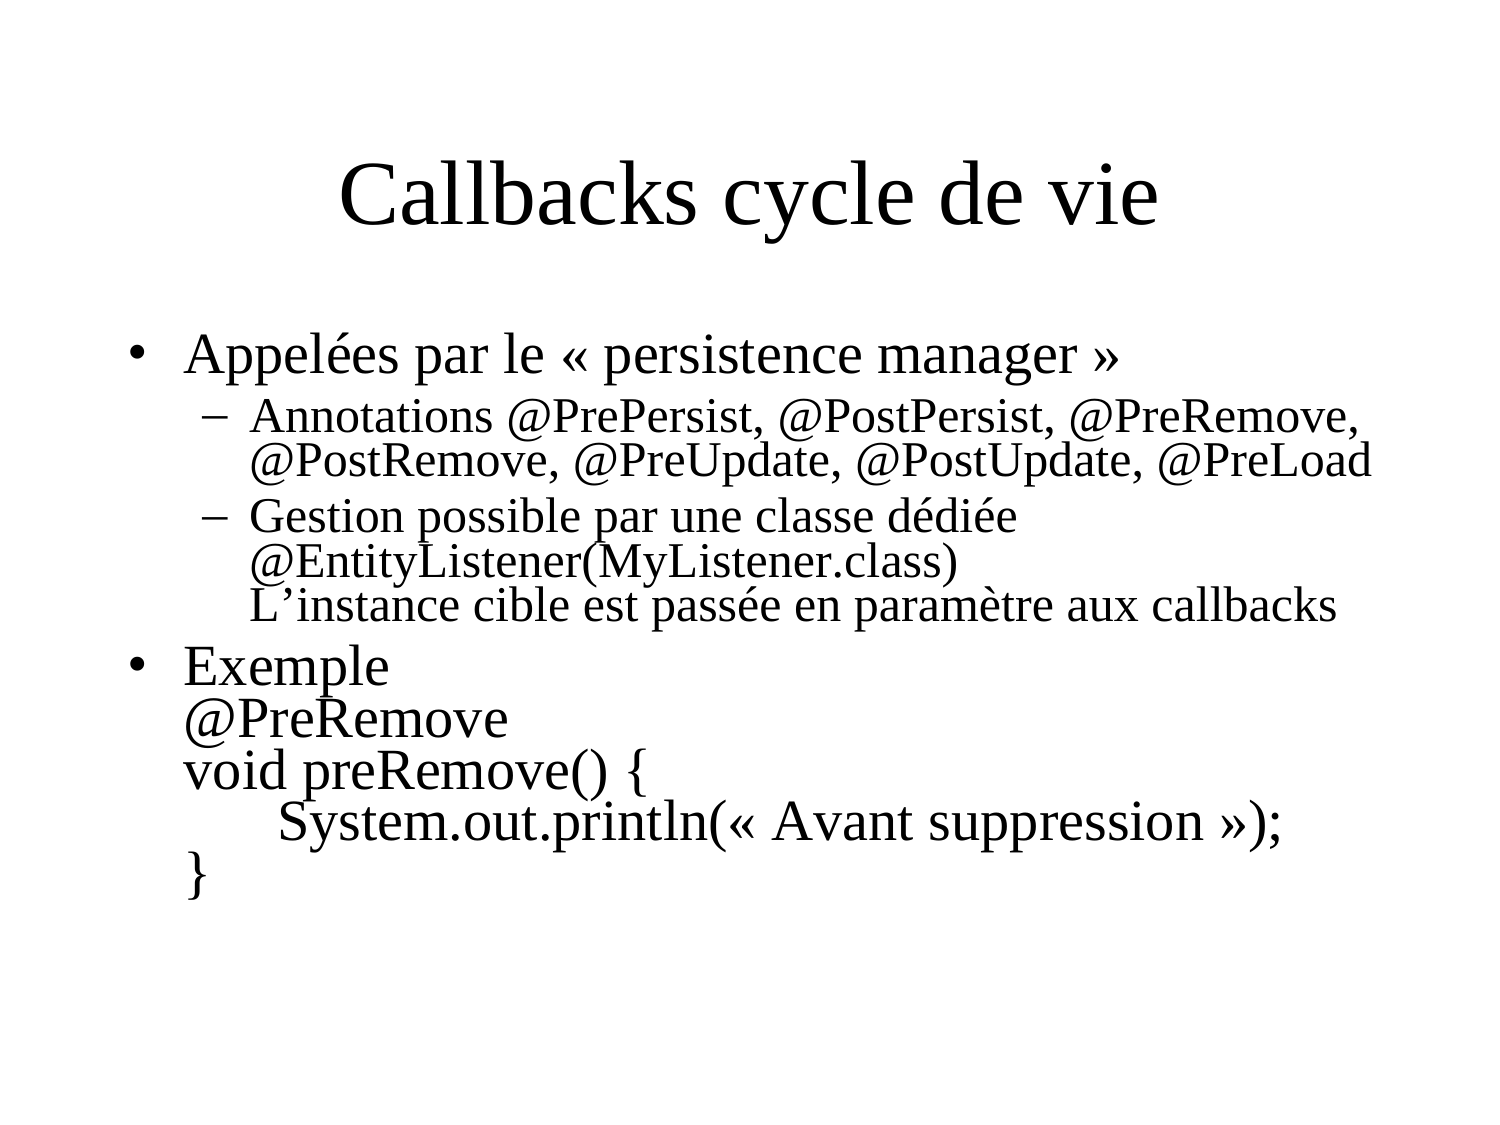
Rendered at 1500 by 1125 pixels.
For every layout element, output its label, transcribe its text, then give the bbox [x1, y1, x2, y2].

list Appelées par le « persistence manager » Annotations @PrePersist, @PostPersist, @PreRemove, @PostRemove, @PreUpdate, @PostUpdate, @PreLoad Gestion possible par une classe dédiée @EntityListener(MyListener.class) L’instance cible est passée en paramètre aux callbacks Exemple @PreRemove void preRemove() { System.out.println(« Avant suppression »); } [112, 324, 1412, 1001]
title Callbacks cycle de vie [112, 99, 1388, 288]
